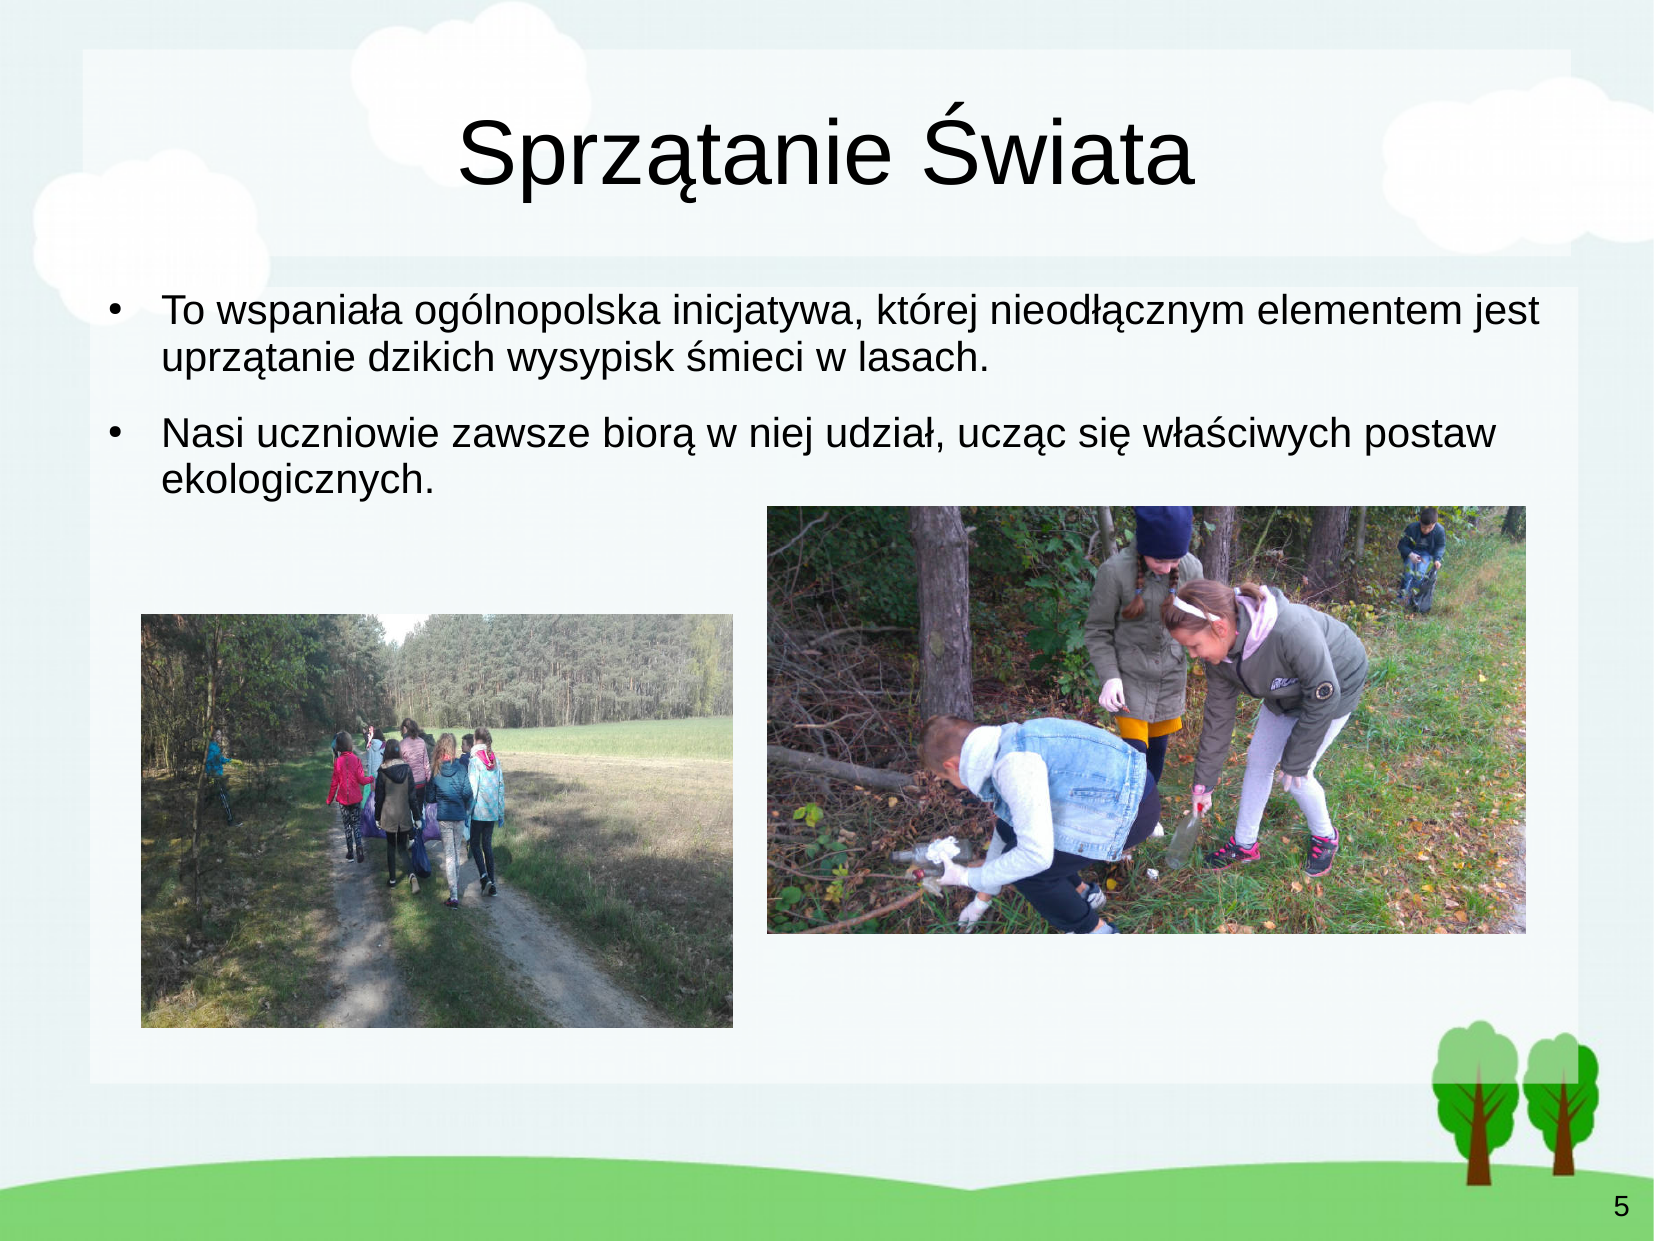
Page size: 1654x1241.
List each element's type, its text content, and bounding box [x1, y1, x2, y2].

list To wspaniała ogólnopolska inicjatywa, której nieodłącznym elementem jest uprzątanie dzikich wysypisk śmieci w lasach. Nasi uczniowie zawsze biorą w niej udział, ucząc się właściwych postaw ekologicznych. [90, 287, 1579, 1084]
title Sprzątanie Świata [82, 49, 1571, 257]
picture [0, 0, 1654, 1241]
